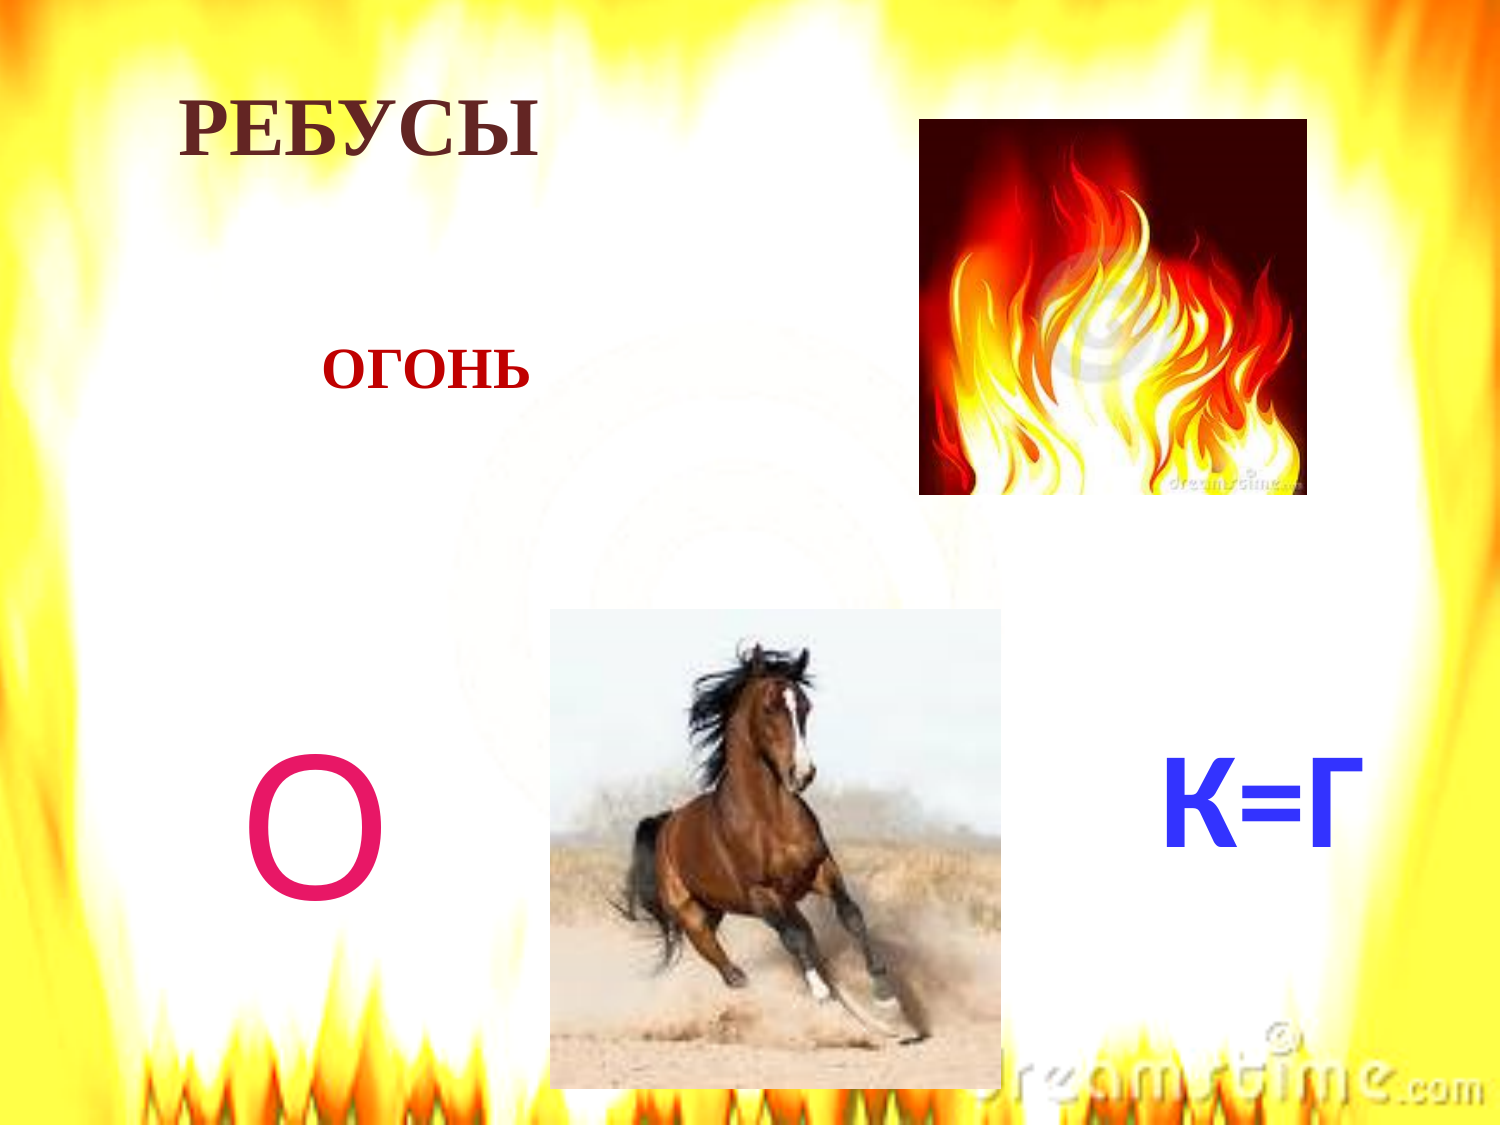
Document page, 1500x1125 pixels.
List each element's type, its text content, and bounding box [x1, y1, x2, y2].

text_box К=Г [1114, 703, 1381, 883]
text_box РЕБУСЫ [163, 64, 555, 180]
text_box О [187, 692, 443, 1027]
text_box ОГОНЬ [276, 244, 547, 424]
picture [0, 0, 1500, 1125]
